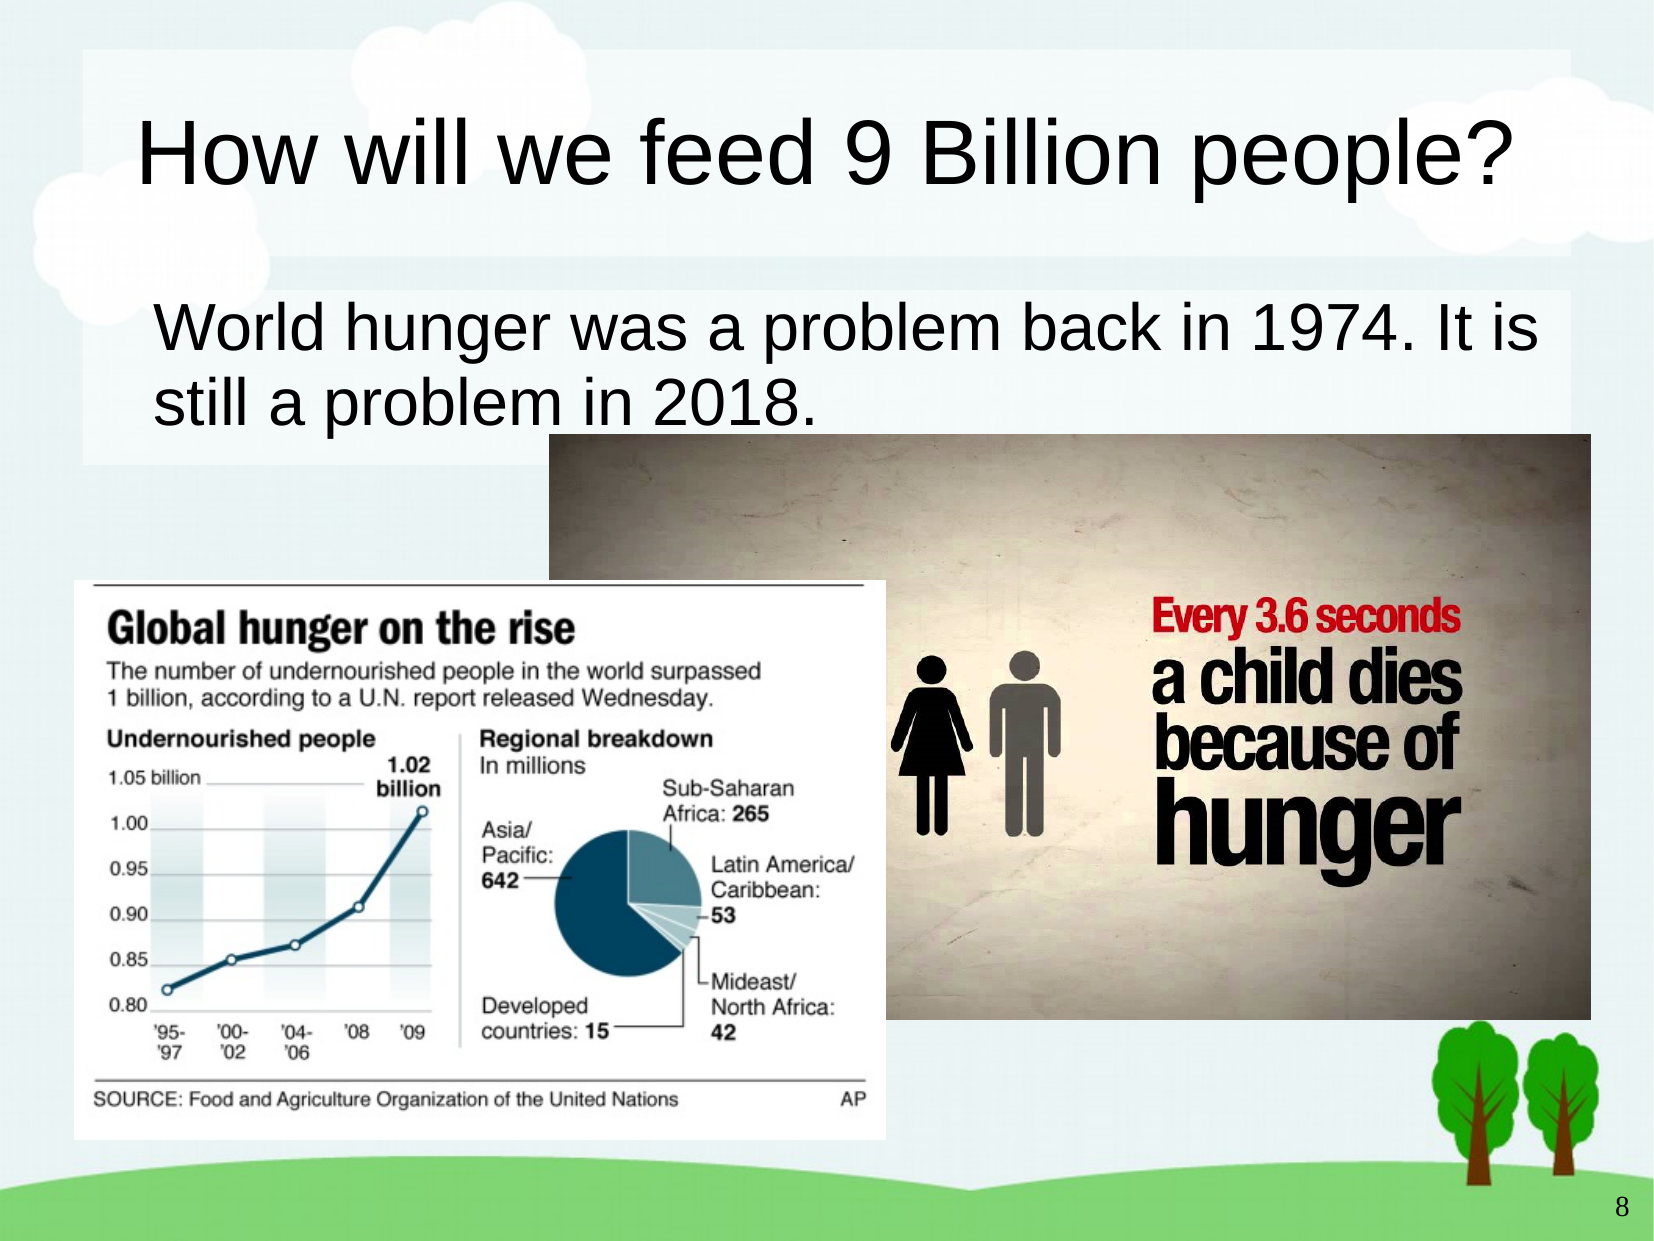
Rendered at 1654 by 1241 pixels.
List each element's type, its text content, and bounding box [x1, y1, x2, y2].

title How will we feed 9 Billion people? [82, 49, 1571, 257]
picture [0, 0, 1654, 1241]
list World hunger was a problem back in 1974. It is still a problem in 2018. [82, 290, 1571, 466]
